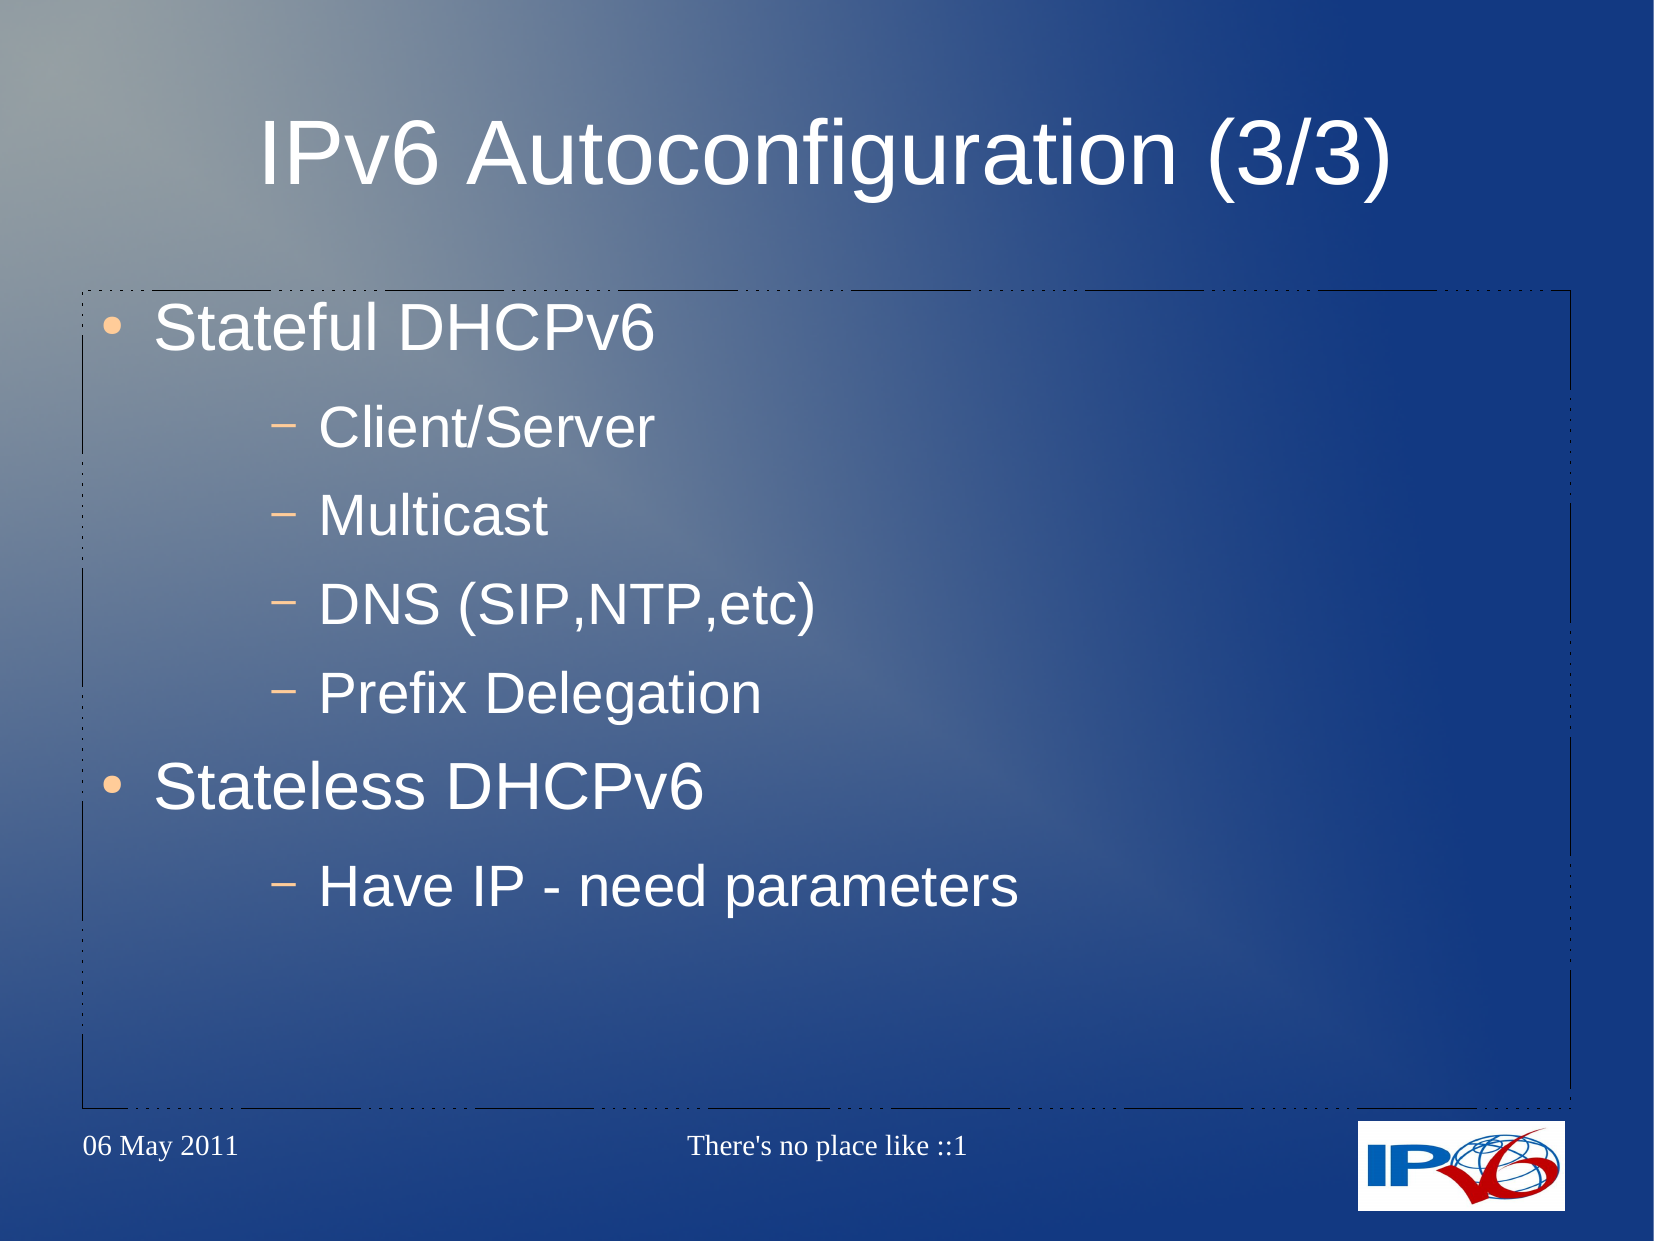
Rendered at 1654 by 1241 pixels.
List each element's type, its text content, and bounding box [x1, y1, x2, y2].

list Stateful DHCPv6 Client/Server Multicast DNS (SIP,NTP,etc) Prefix Delegation Stateless DHCPv6 Have IP - need parameters [82, 290, 1571, 1109]
picture [0, 0, 1654, 1241]
title IPv6 Autoconfiguration (3/3) [82, 49, 1571, 257]
